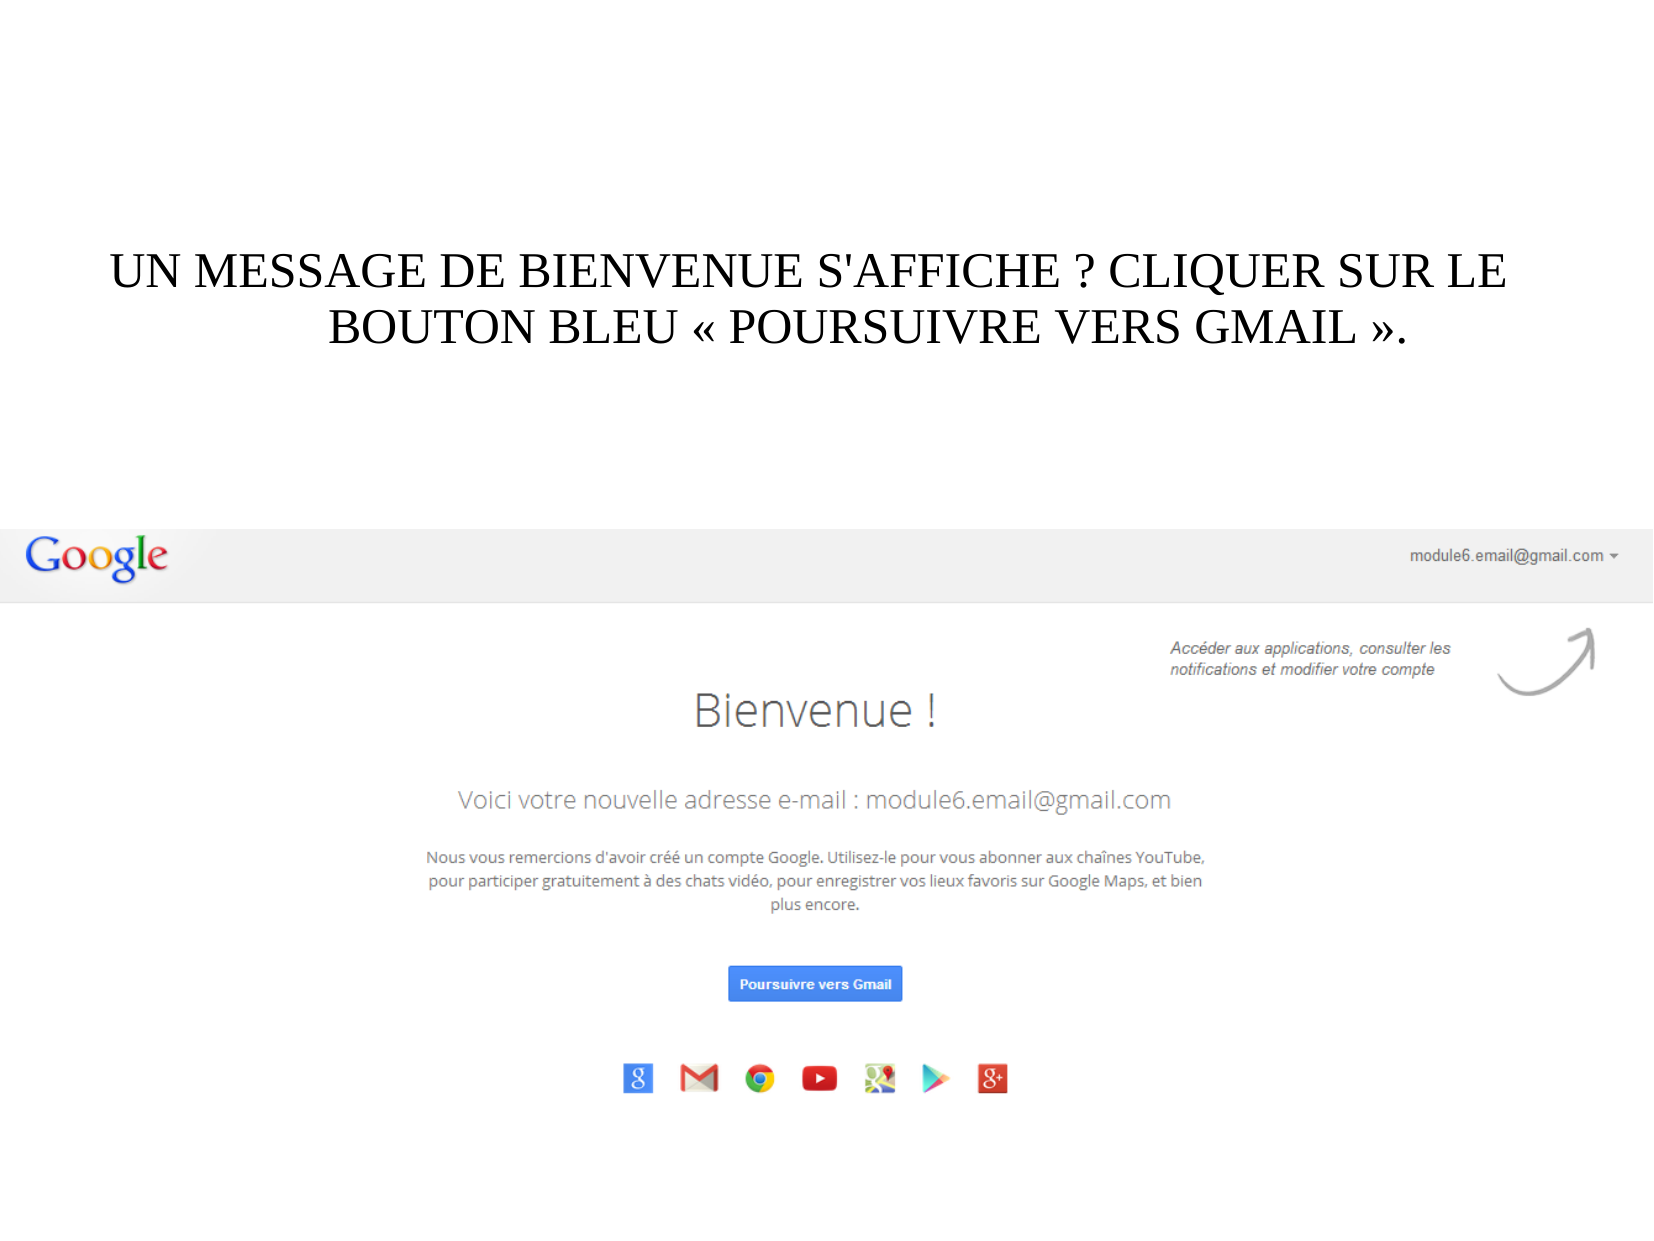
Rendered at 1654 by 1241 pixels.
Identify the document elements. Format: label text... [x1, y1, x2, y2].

picture [0, 529, 1653, 1123]
text_box UN MESSAGE DE BIENVENUE S'AFFICHE ? CLIQUER SUR LE BOUTON BLEU « POURSUIVRE VERS GMAIL ». [94, 265, 1642, 355]
